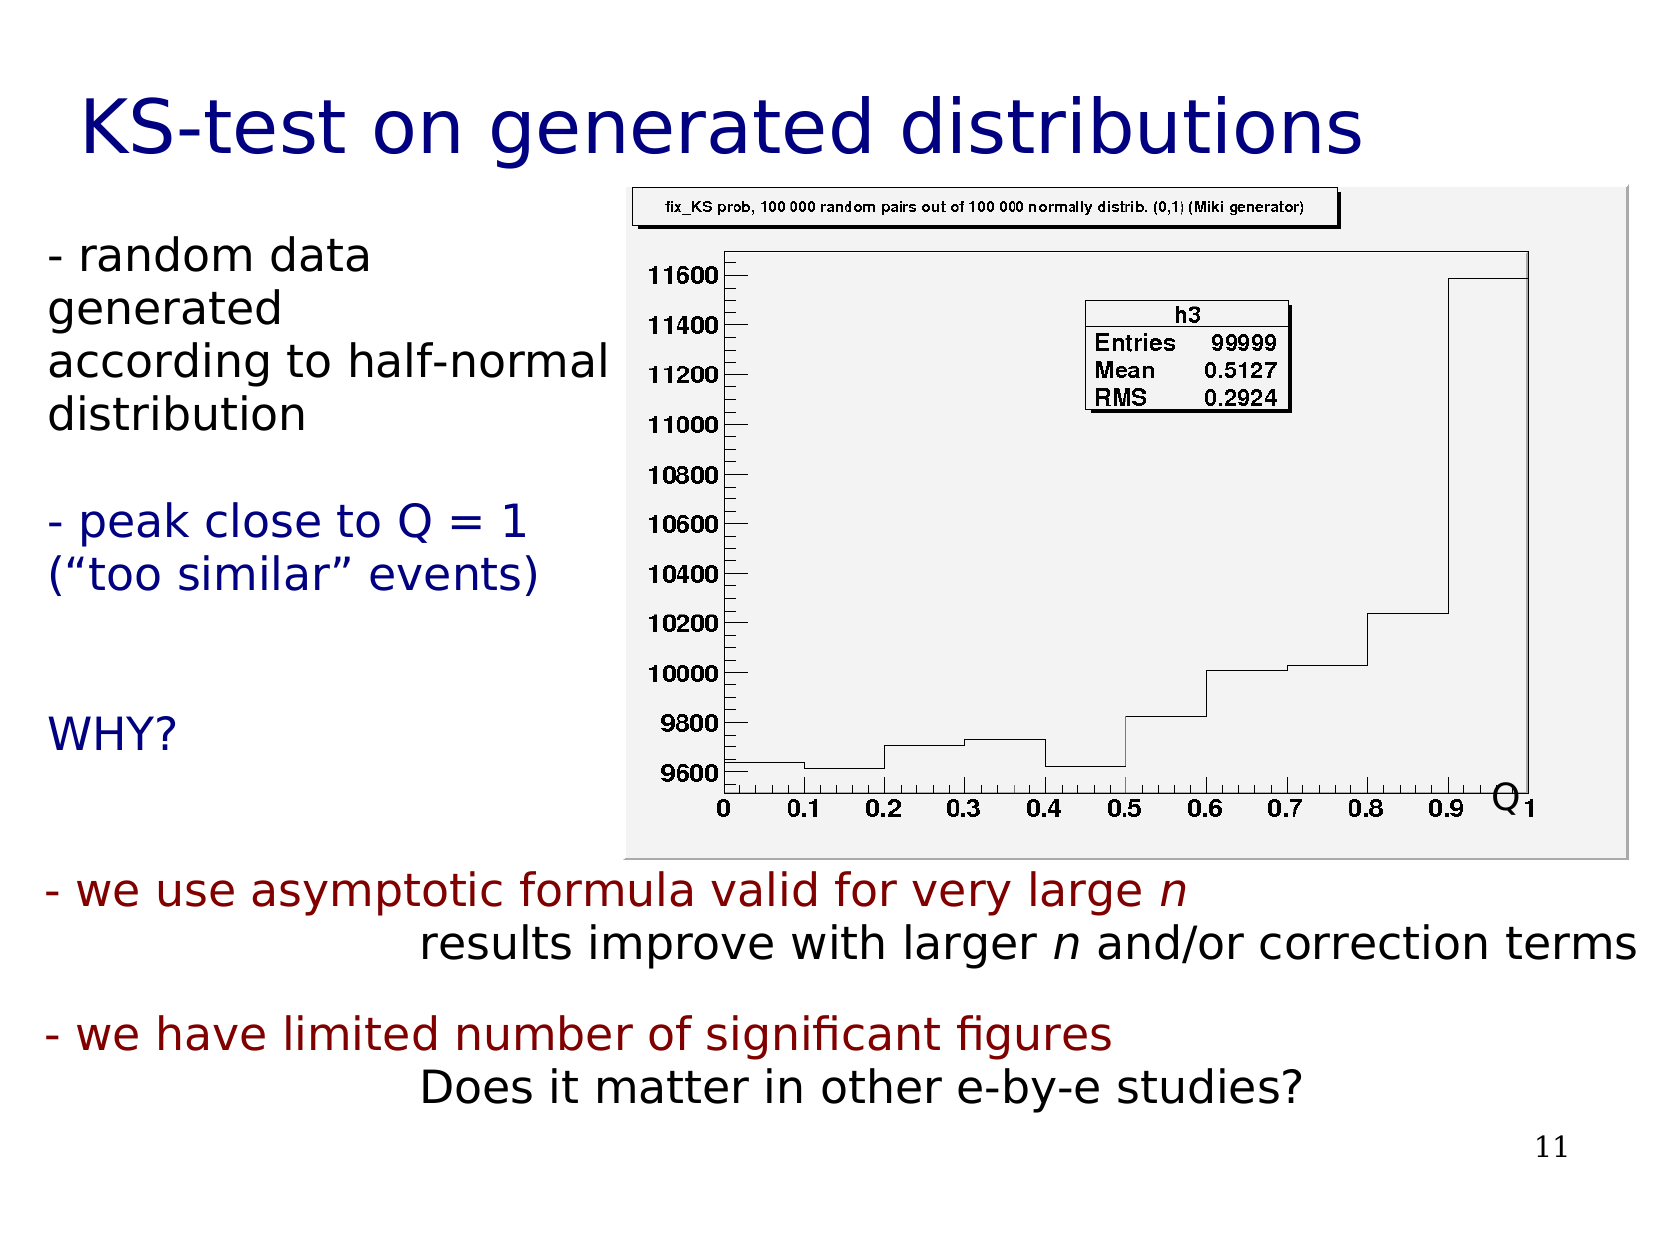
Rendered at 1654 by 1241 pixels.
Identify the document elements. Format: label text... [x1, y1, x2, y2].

subtitle - random data generated according to half-normal distribution - peak close to Q = 1 (“too similar” events) WHY? [47, 162, 621, 827]
text_box - we use asymptotic formula valid for very large n results improve with larger n and/or correction terms [29, 856, 1654, 978]
text_box Q [1476, 768, 1536, 827]
picture [623, 184, 1629, 856]
title KS-test on generated distributions [79, 23, 1568, 231]
text_box - we have limited number of significant figures Does it matter in other e-by-e studies? [29, 1000, 1336, 1123]
